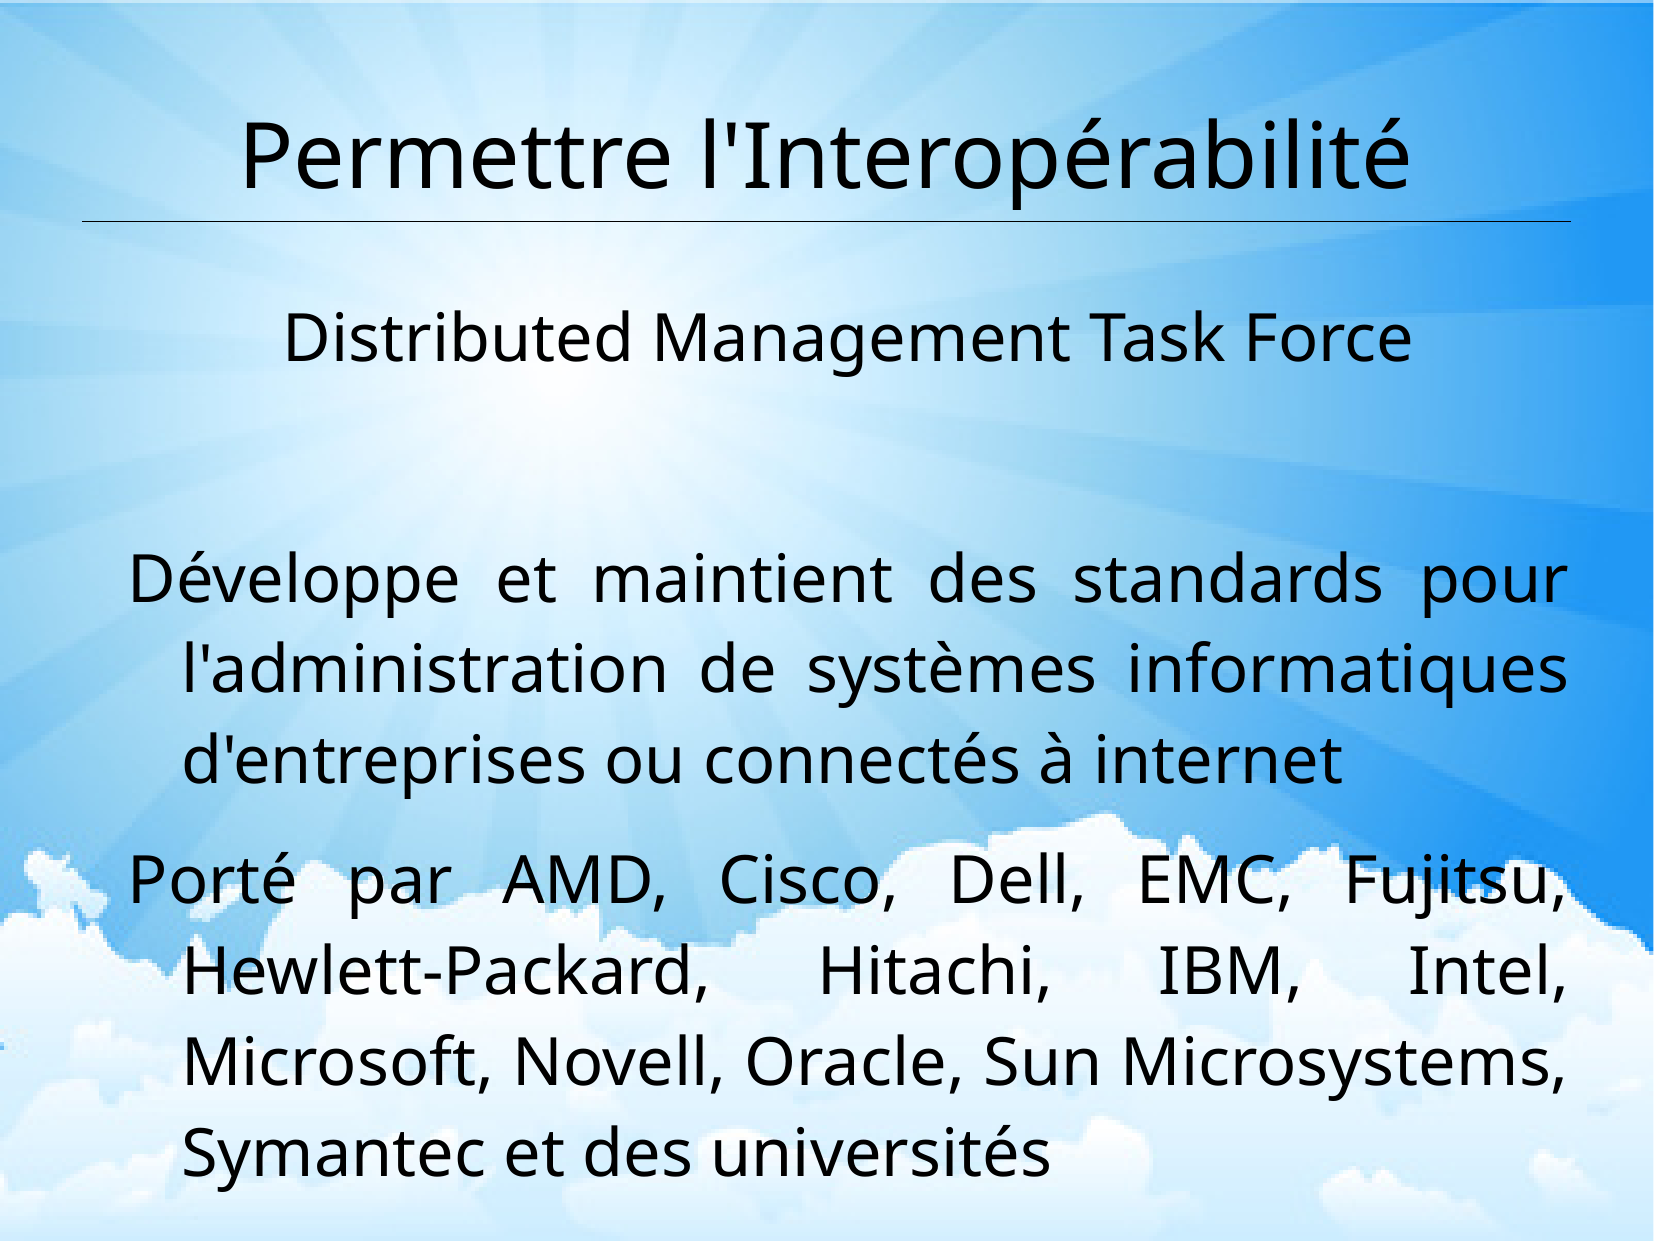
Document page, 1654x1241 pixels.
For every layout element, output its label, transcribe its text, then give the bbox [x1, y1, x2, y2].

picture [0, 0, 1654, 1241]
list Distributed Management Task Force Développe et maintient des standards pour l'administration de systèmes informatiques d'entreprises ou connectés à internet Porté par AMD, Cisco, Dell, EMC, Fujitsu, Hewlett-Packard, Hitachi, IBM, Intel, Microsoft, Novell, Oracle, Sun Microsystems, Symantec et des universités [110, 290, 1571, 1109]
title Permettre l'Interopérabilité [82, 56, 1571, 250]
